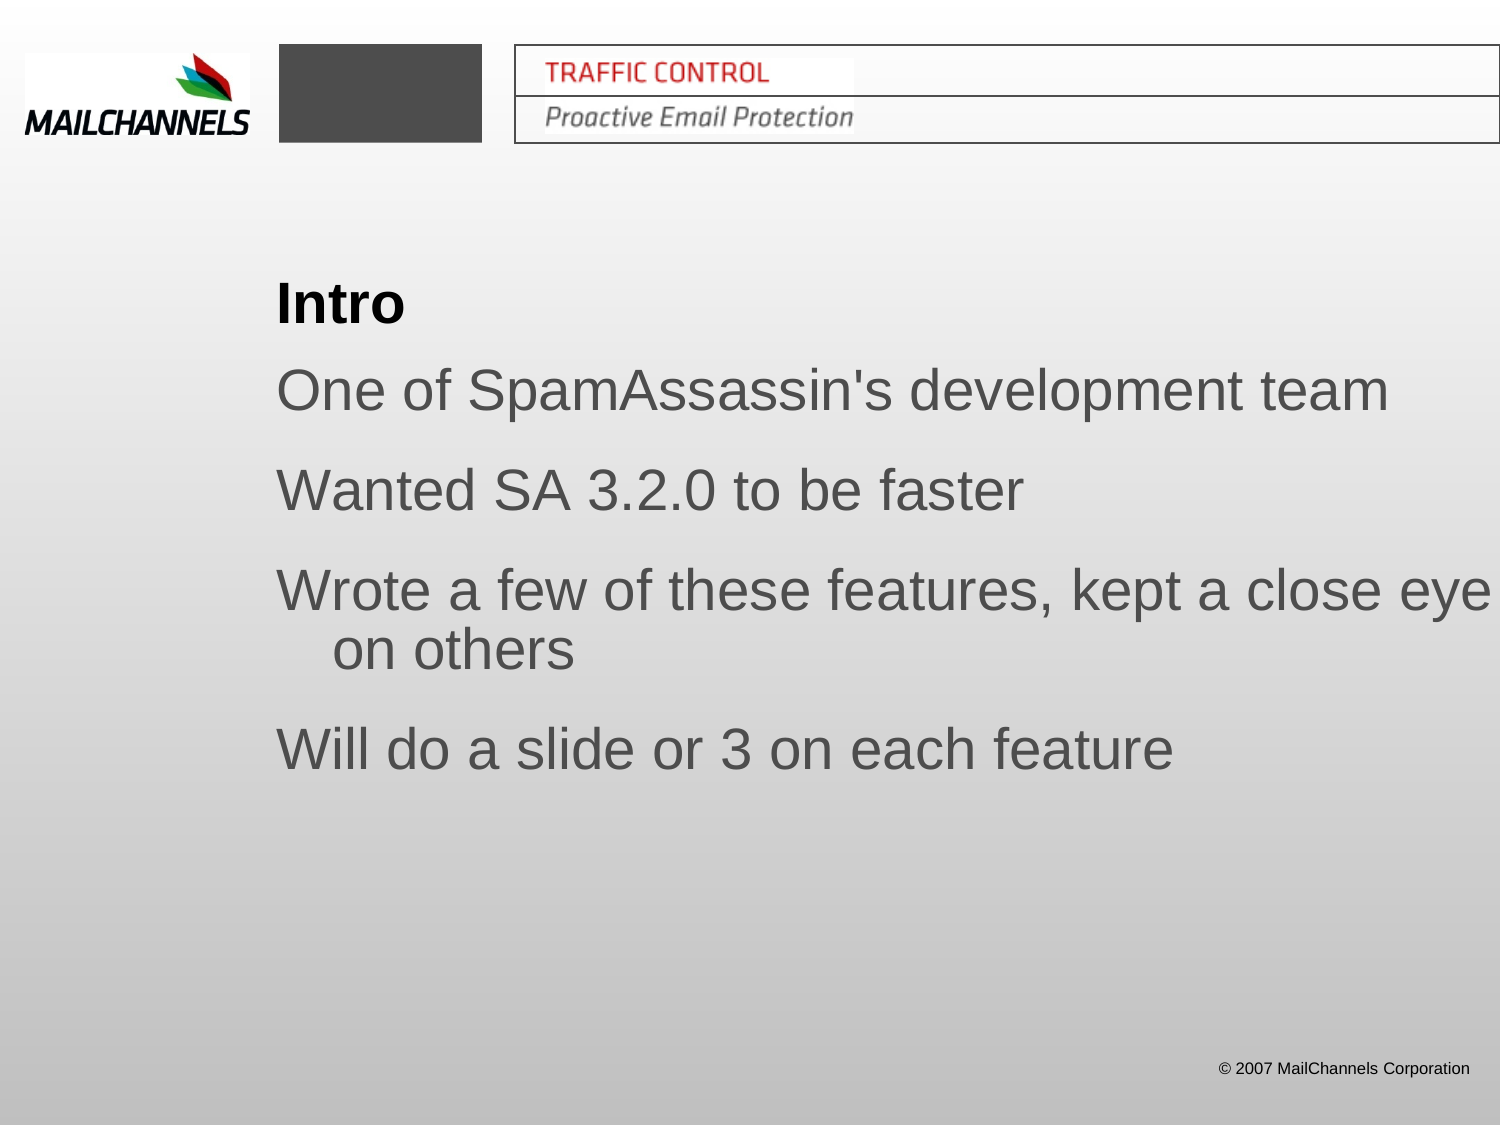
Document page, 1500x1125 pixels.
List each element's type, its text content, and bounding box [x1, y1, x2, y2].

picture [24, 53, 250, 135]
list One of SpamAssassin's development team Wanted SA 3.2.0 to be faster Wrote a few of these features, kept a close eye on others Will do a slide or 3 on each feature [276, 363, 1500, 974]
title Intro [276, 255, 1500, 356]
picture [545, 58, 854, 95]
picture [545, 97, 854, 134]
